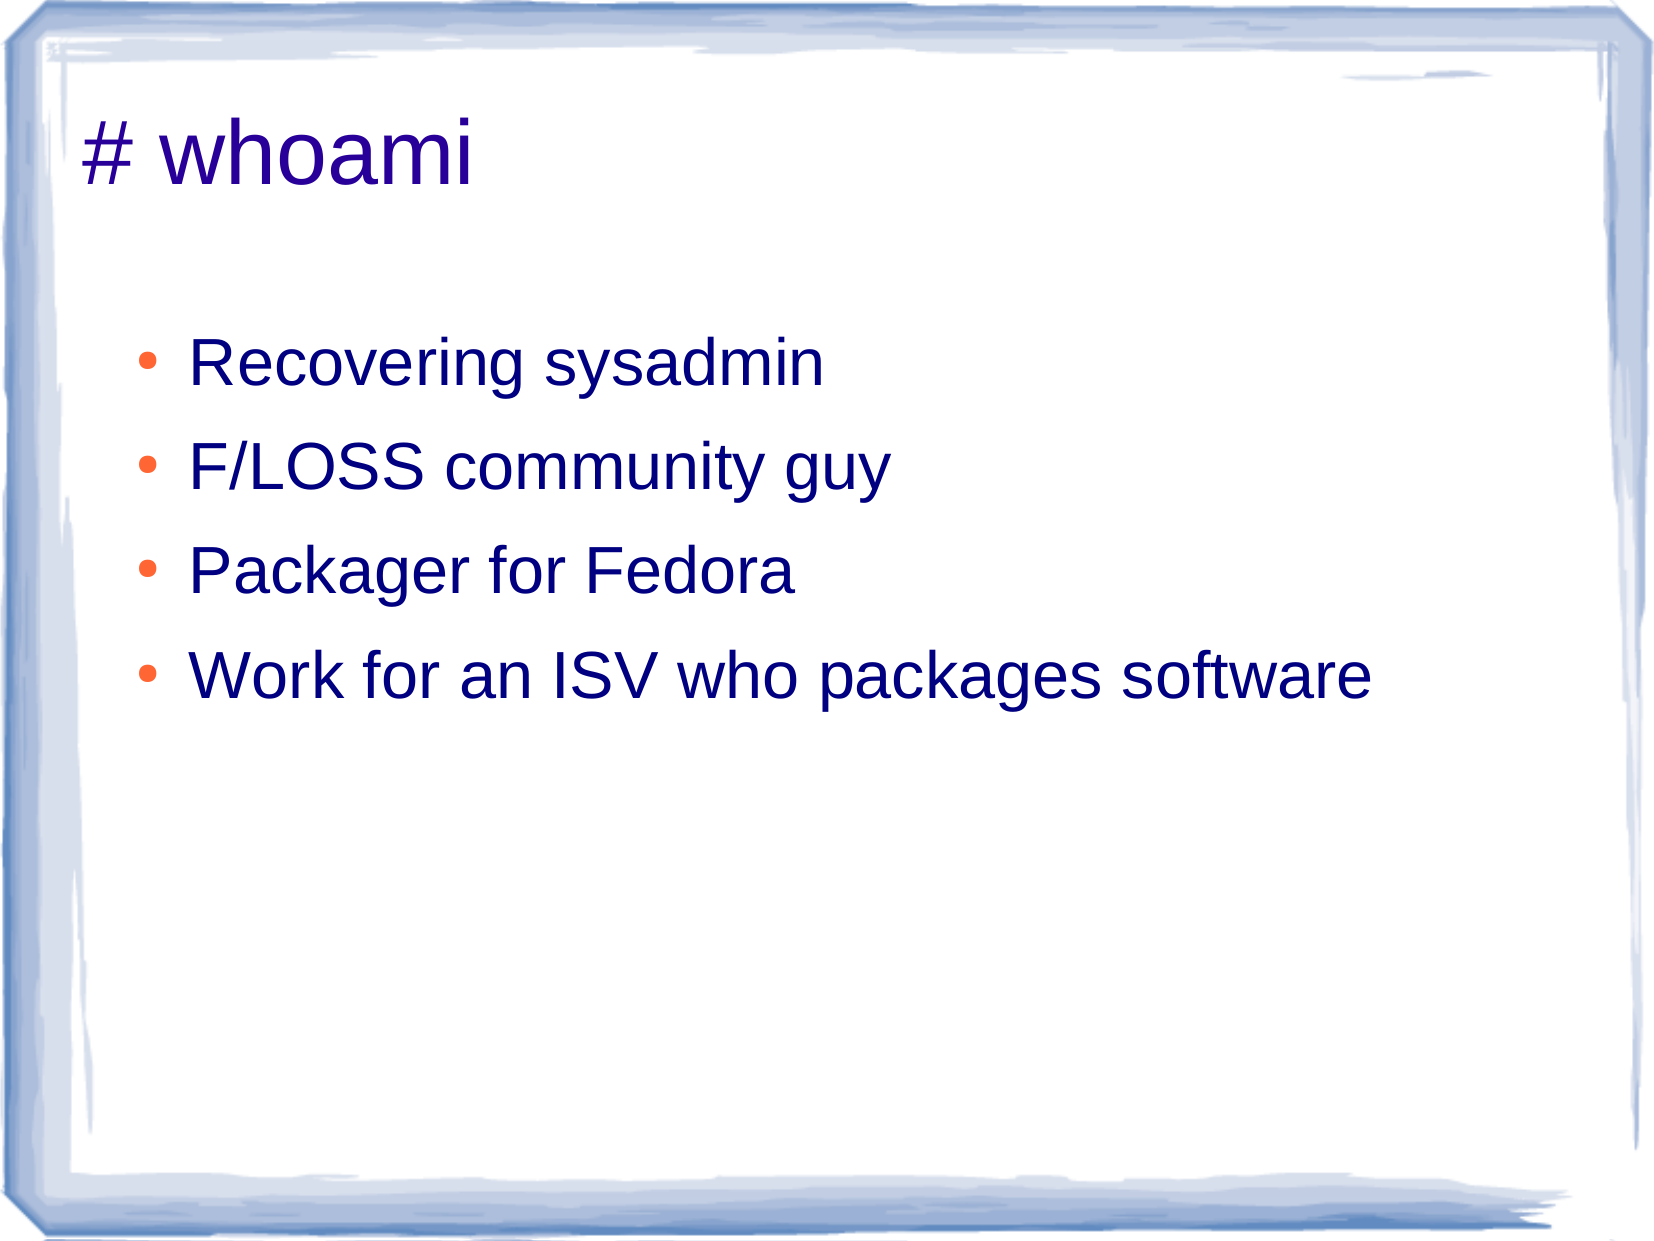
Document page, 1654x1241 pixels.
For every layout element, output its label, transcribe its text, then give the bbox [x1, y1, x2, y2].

list Recovering sysadmin F/LOSS community guy Packager for Fedora Work for an ISV who packages software [118, 324, 1571, 1144]
picture [0, 0, 1654, 1241]
title # whoami [82, 49, 1571, 257]
